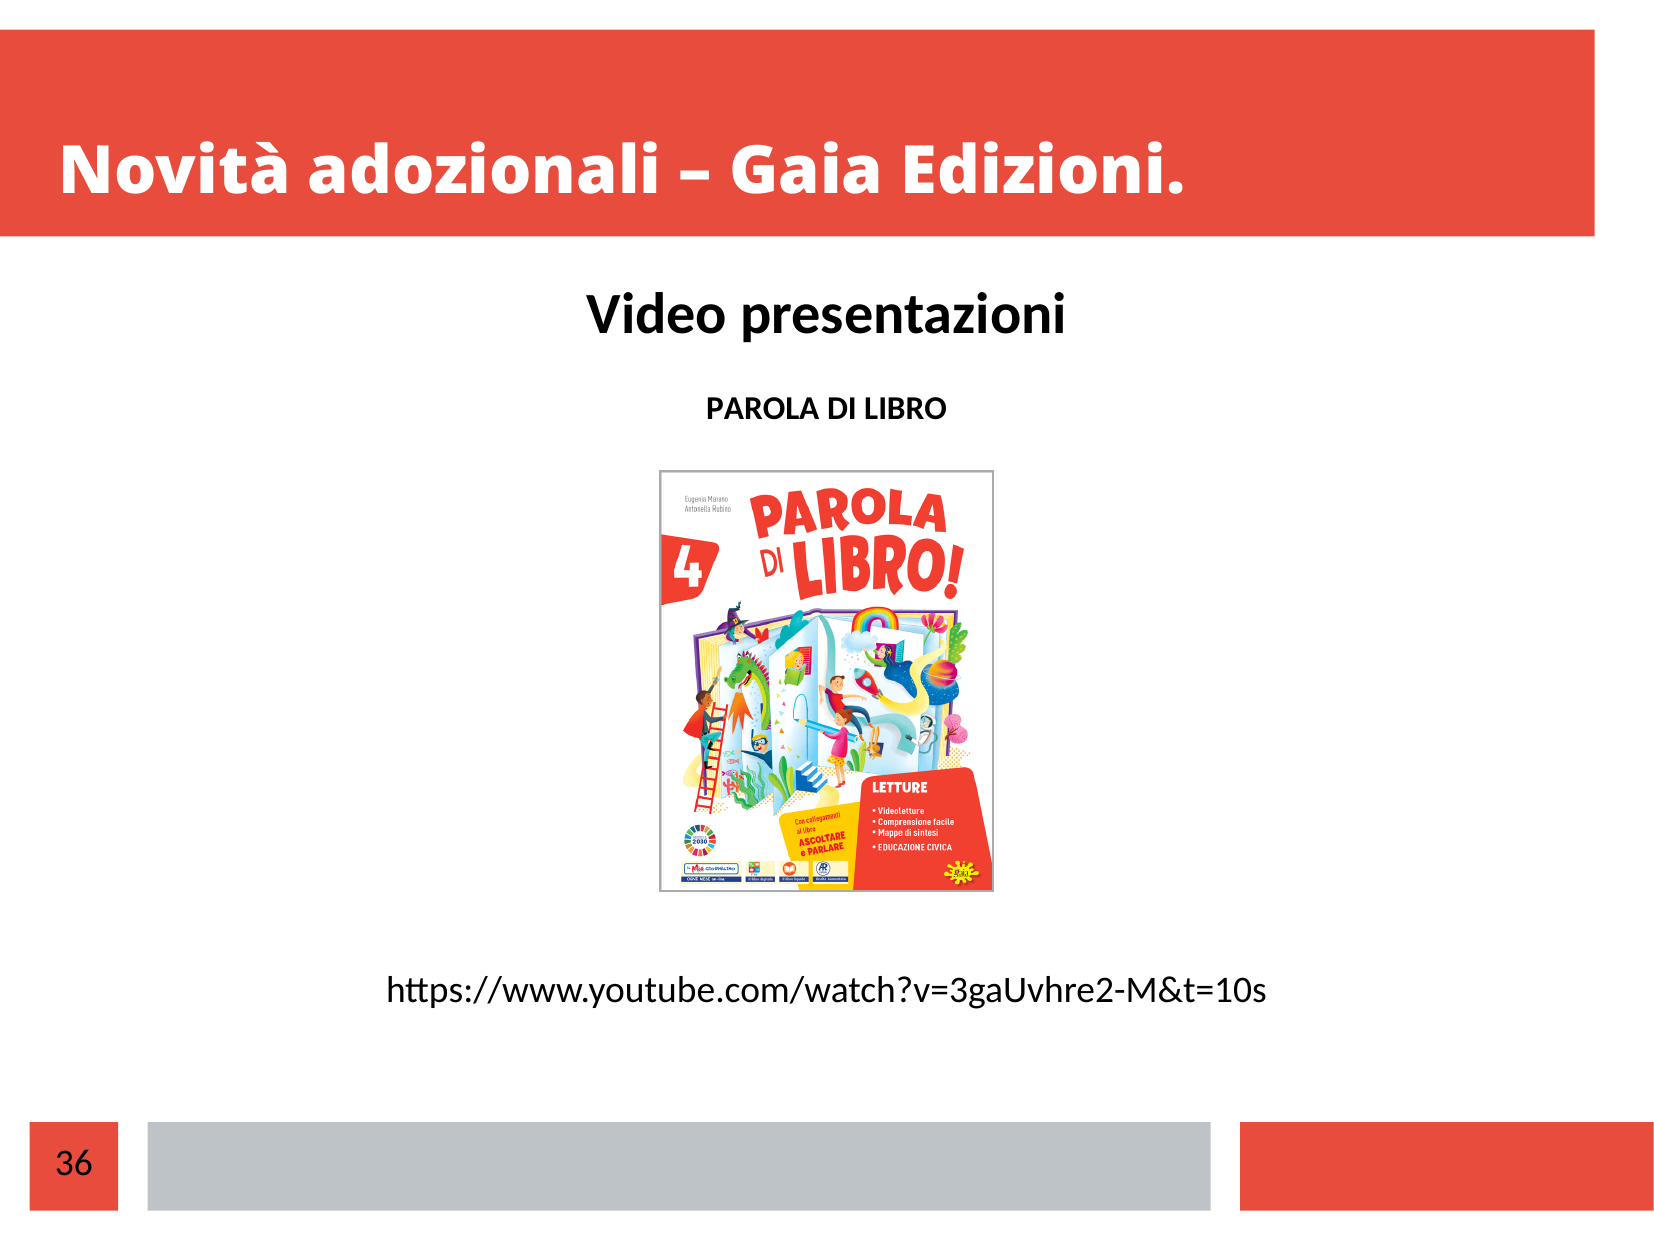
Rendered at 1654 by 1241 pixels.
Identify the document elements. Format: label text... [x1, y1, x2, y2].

title Novità adozionali – Gaia Edizioni. [59, 59, 1595, 207]
text_box https://www.youtube.com/watch?v=3gaUvhre2-M&t=10s [322, 957, 1332, 1019]
text_box Video presentazioni [118, 282, 1536, 586]
text_box PAROLA DI LIBRO [550, 378, 1103, 434]
text_box <numero> [29, 1122, 119, 1211]
picture [659, 470, 994, 892]
